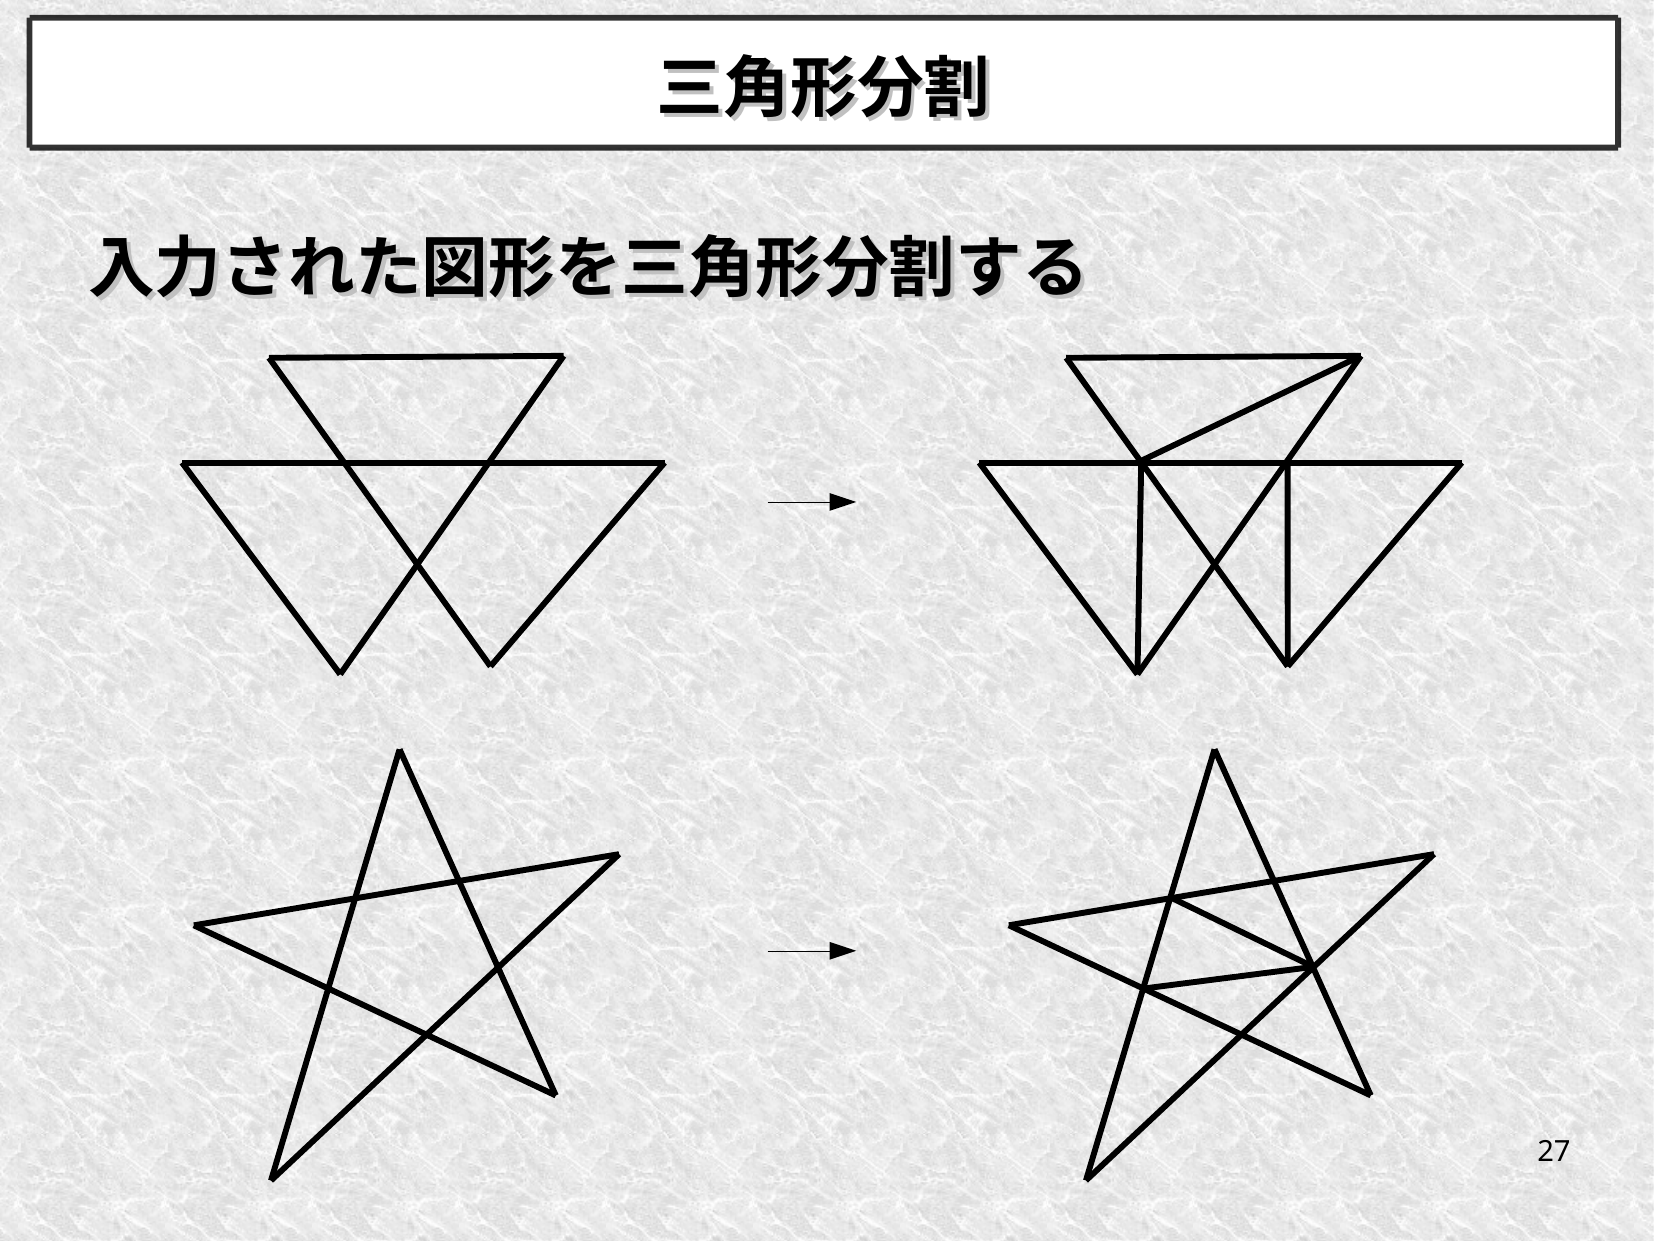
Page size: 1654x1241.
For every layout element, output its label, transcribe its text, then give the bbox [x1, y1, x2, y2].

text_box 三角形分割 [29, 17, 1619, 148]
text_box 入力された図形を三角形分割する [73, 206, 1090, 296]
picture [0, 0, 1654, 1241]
